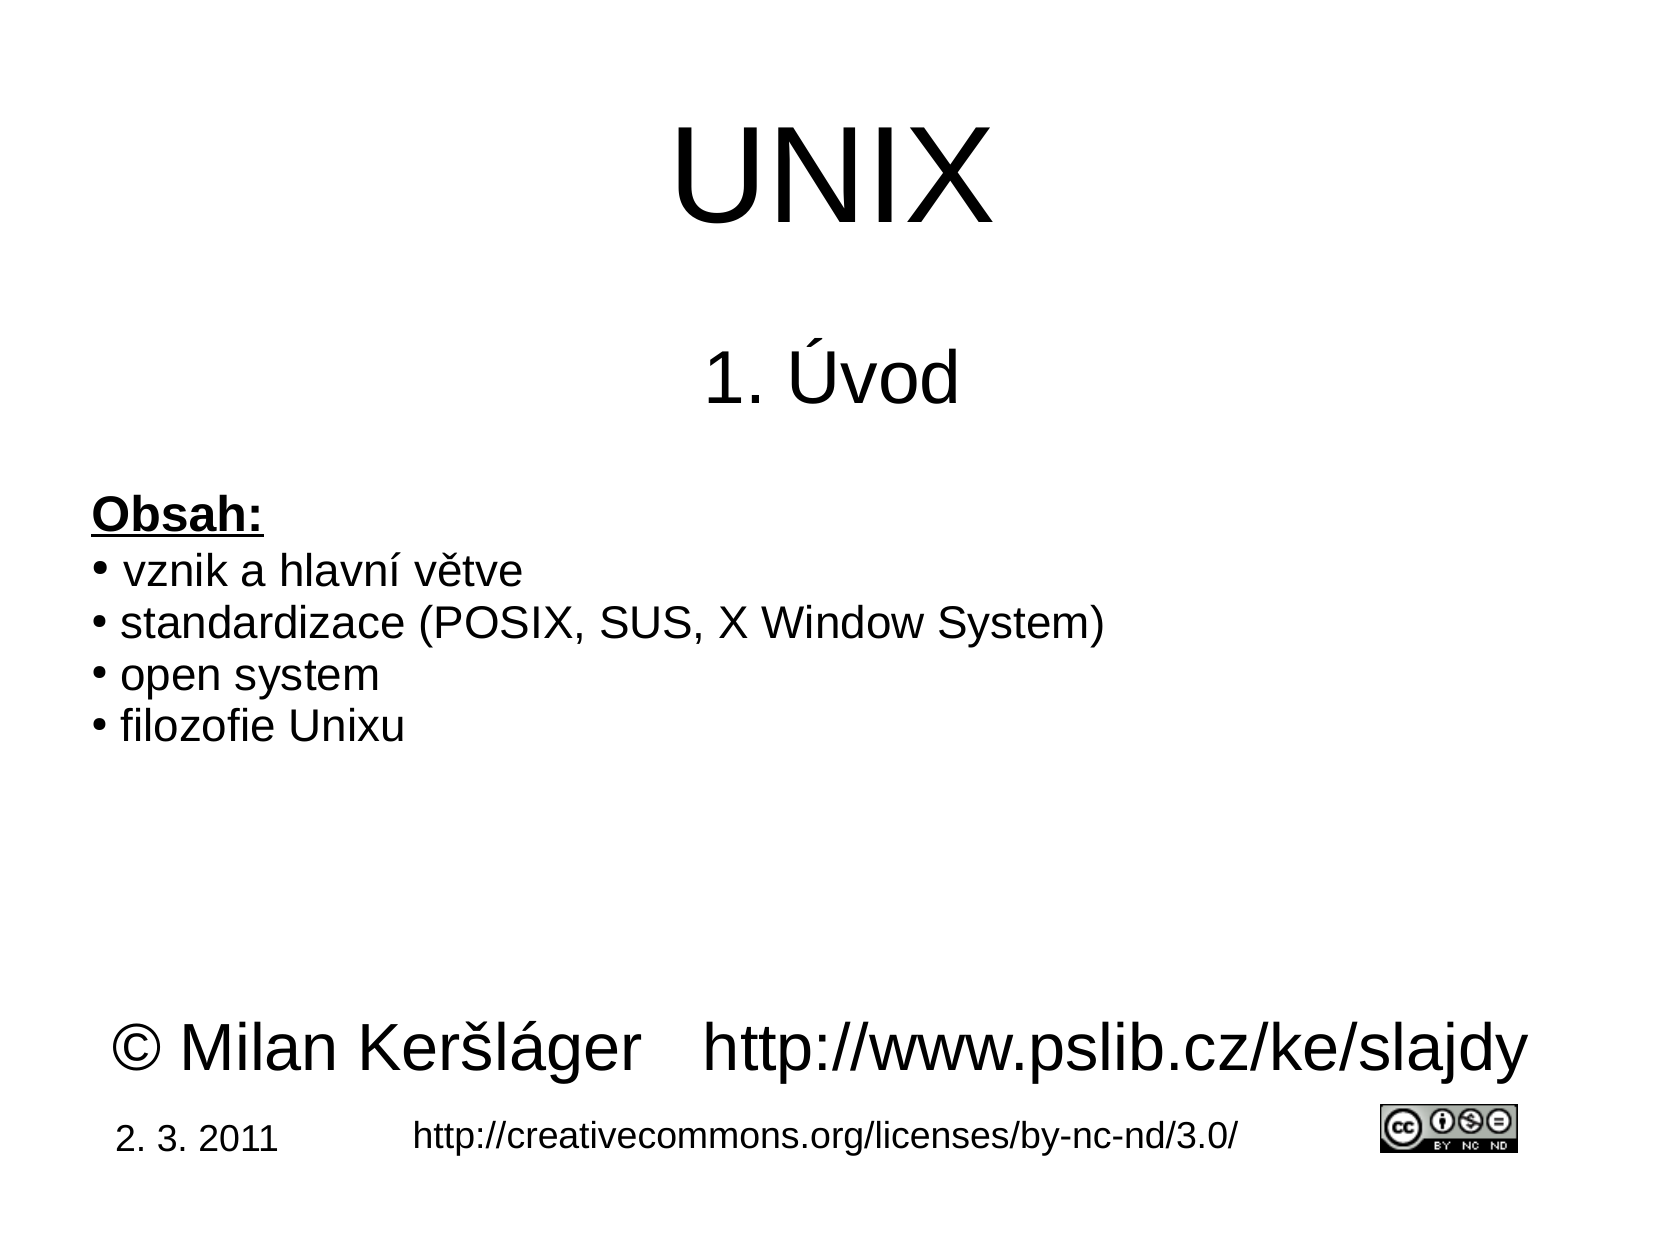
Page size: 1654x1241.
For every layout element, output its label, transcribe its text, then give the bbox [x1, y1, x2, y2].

list © Milan Keršláger http://www.pslib.cz/ke/slajdy [76, 1009, 1565, 1087]
text_box 2.3.2011 [100, 1110, 337, 1168]
picture [1380, 1104, 1518, 1153]
title UNIX 1. Úvod [88, 56, 1577, 461]
text_box Obsah: vznik a hlavní větve standardizace (POSIX, SUS, X Window System) open system filozofie Unixu [76, 478, 1583, 759]
text_box http://creativecommons.org/licenses/by-nc-nd/3.0/ [339, 1107, 1313, 1165]
